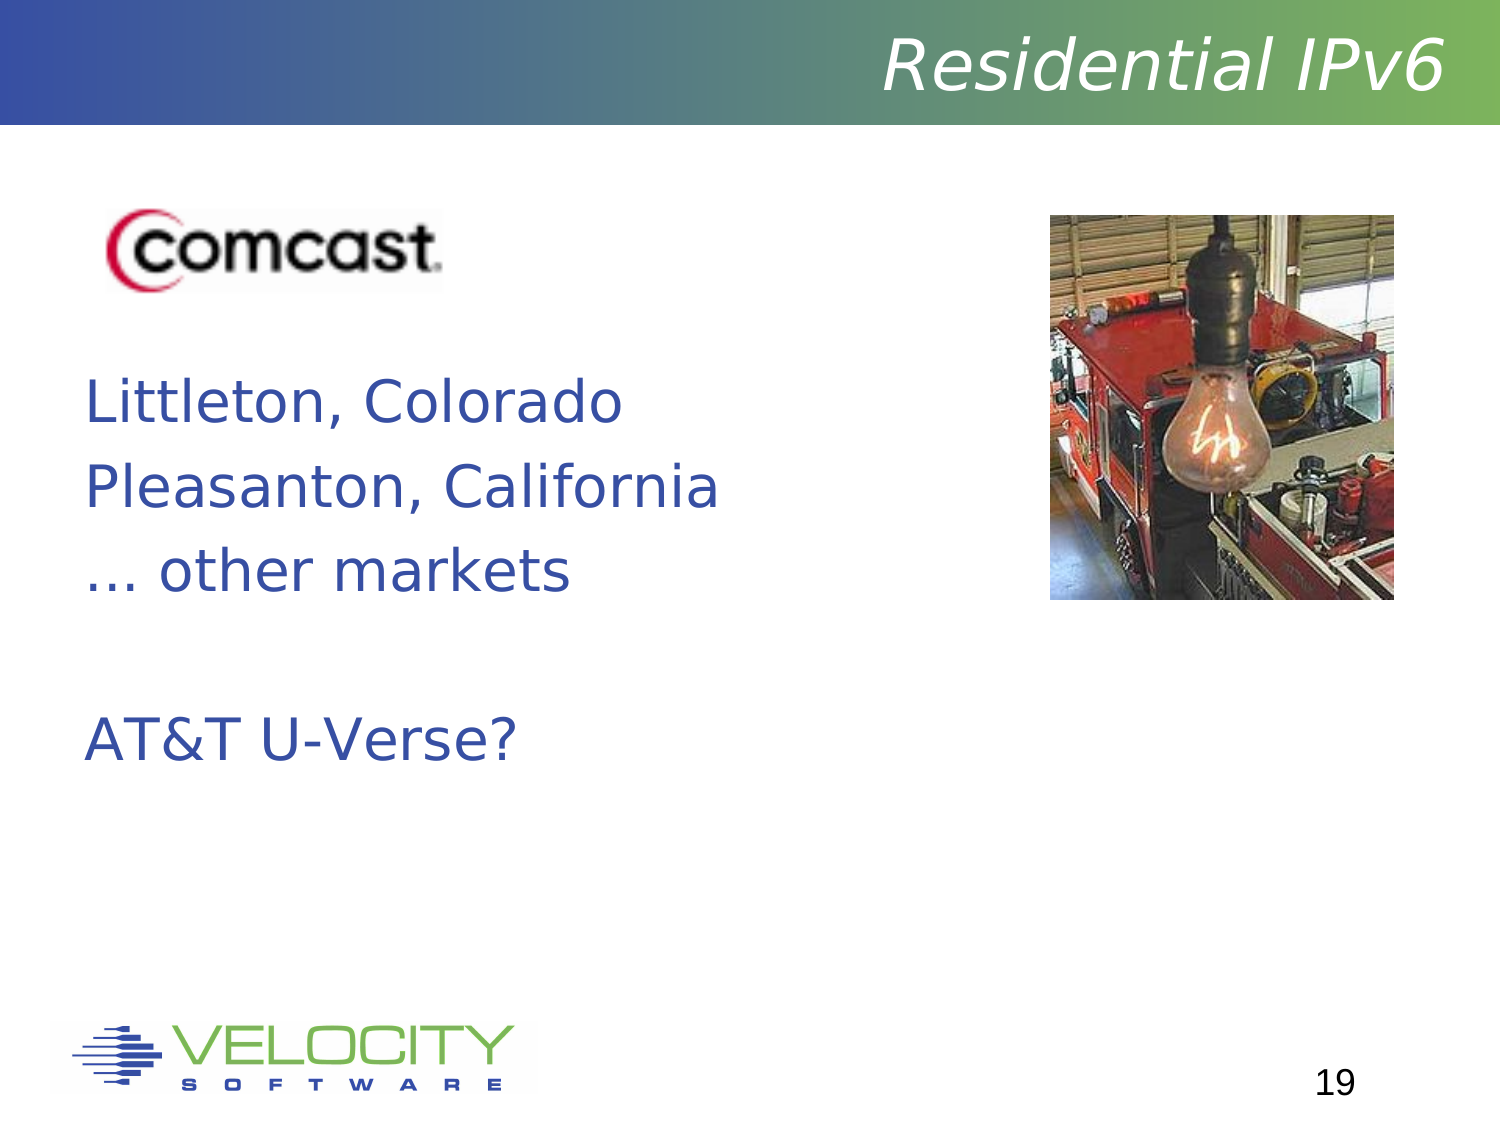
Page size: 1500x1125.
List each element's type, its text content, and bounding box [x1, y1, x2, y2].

list Littleton, Colorado Pleasanton, California ... other markets AT&T U-Verse? [70, 187, 1013, 988]
picture [101, 204, 451, 300]
picture [1050, 215, 1394, 601]
title Residential IPv6 [62, 12, 1463, 113]
picture [50, 1021, 538, 1094]
